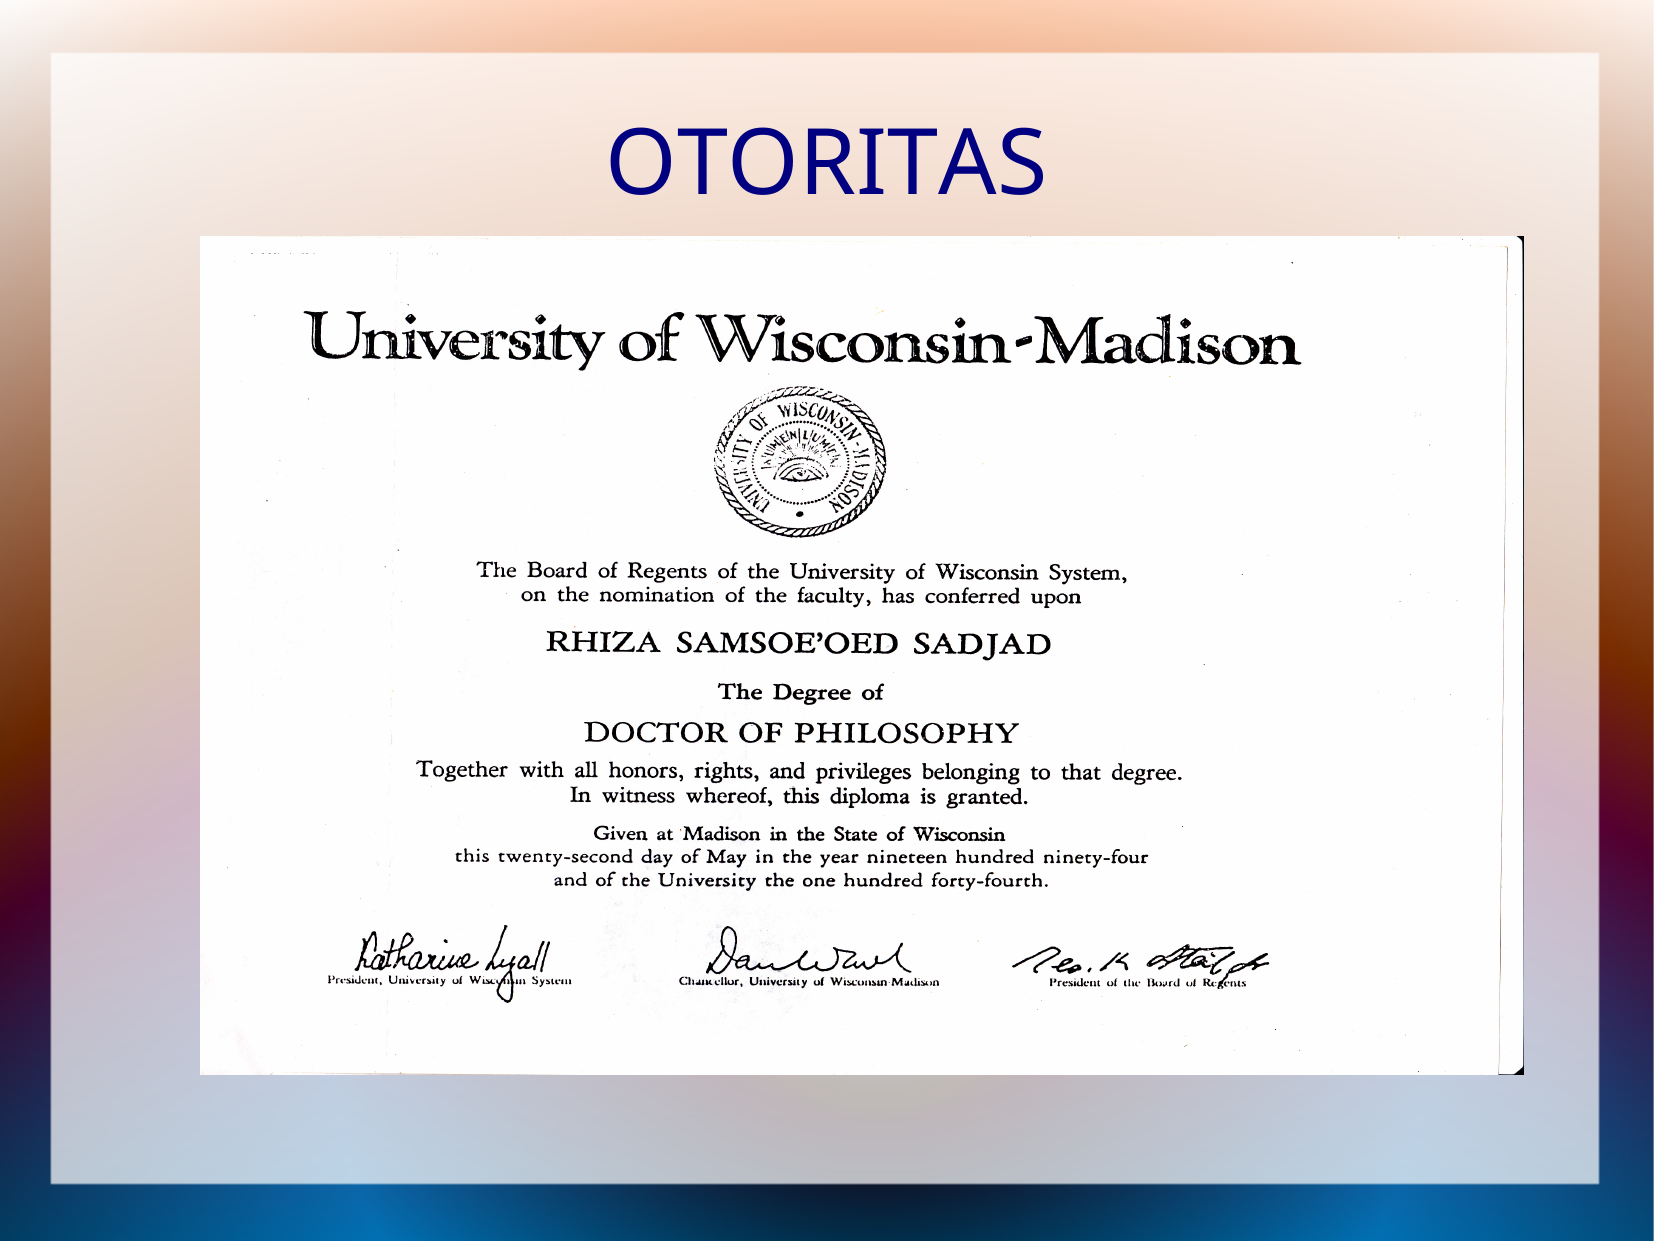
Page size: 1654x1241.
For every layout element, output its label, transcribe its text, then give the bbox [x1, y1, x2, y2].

title OTORITAS [82, 55, 1571, 263]
picture [0, 0, 1654, 1241]
